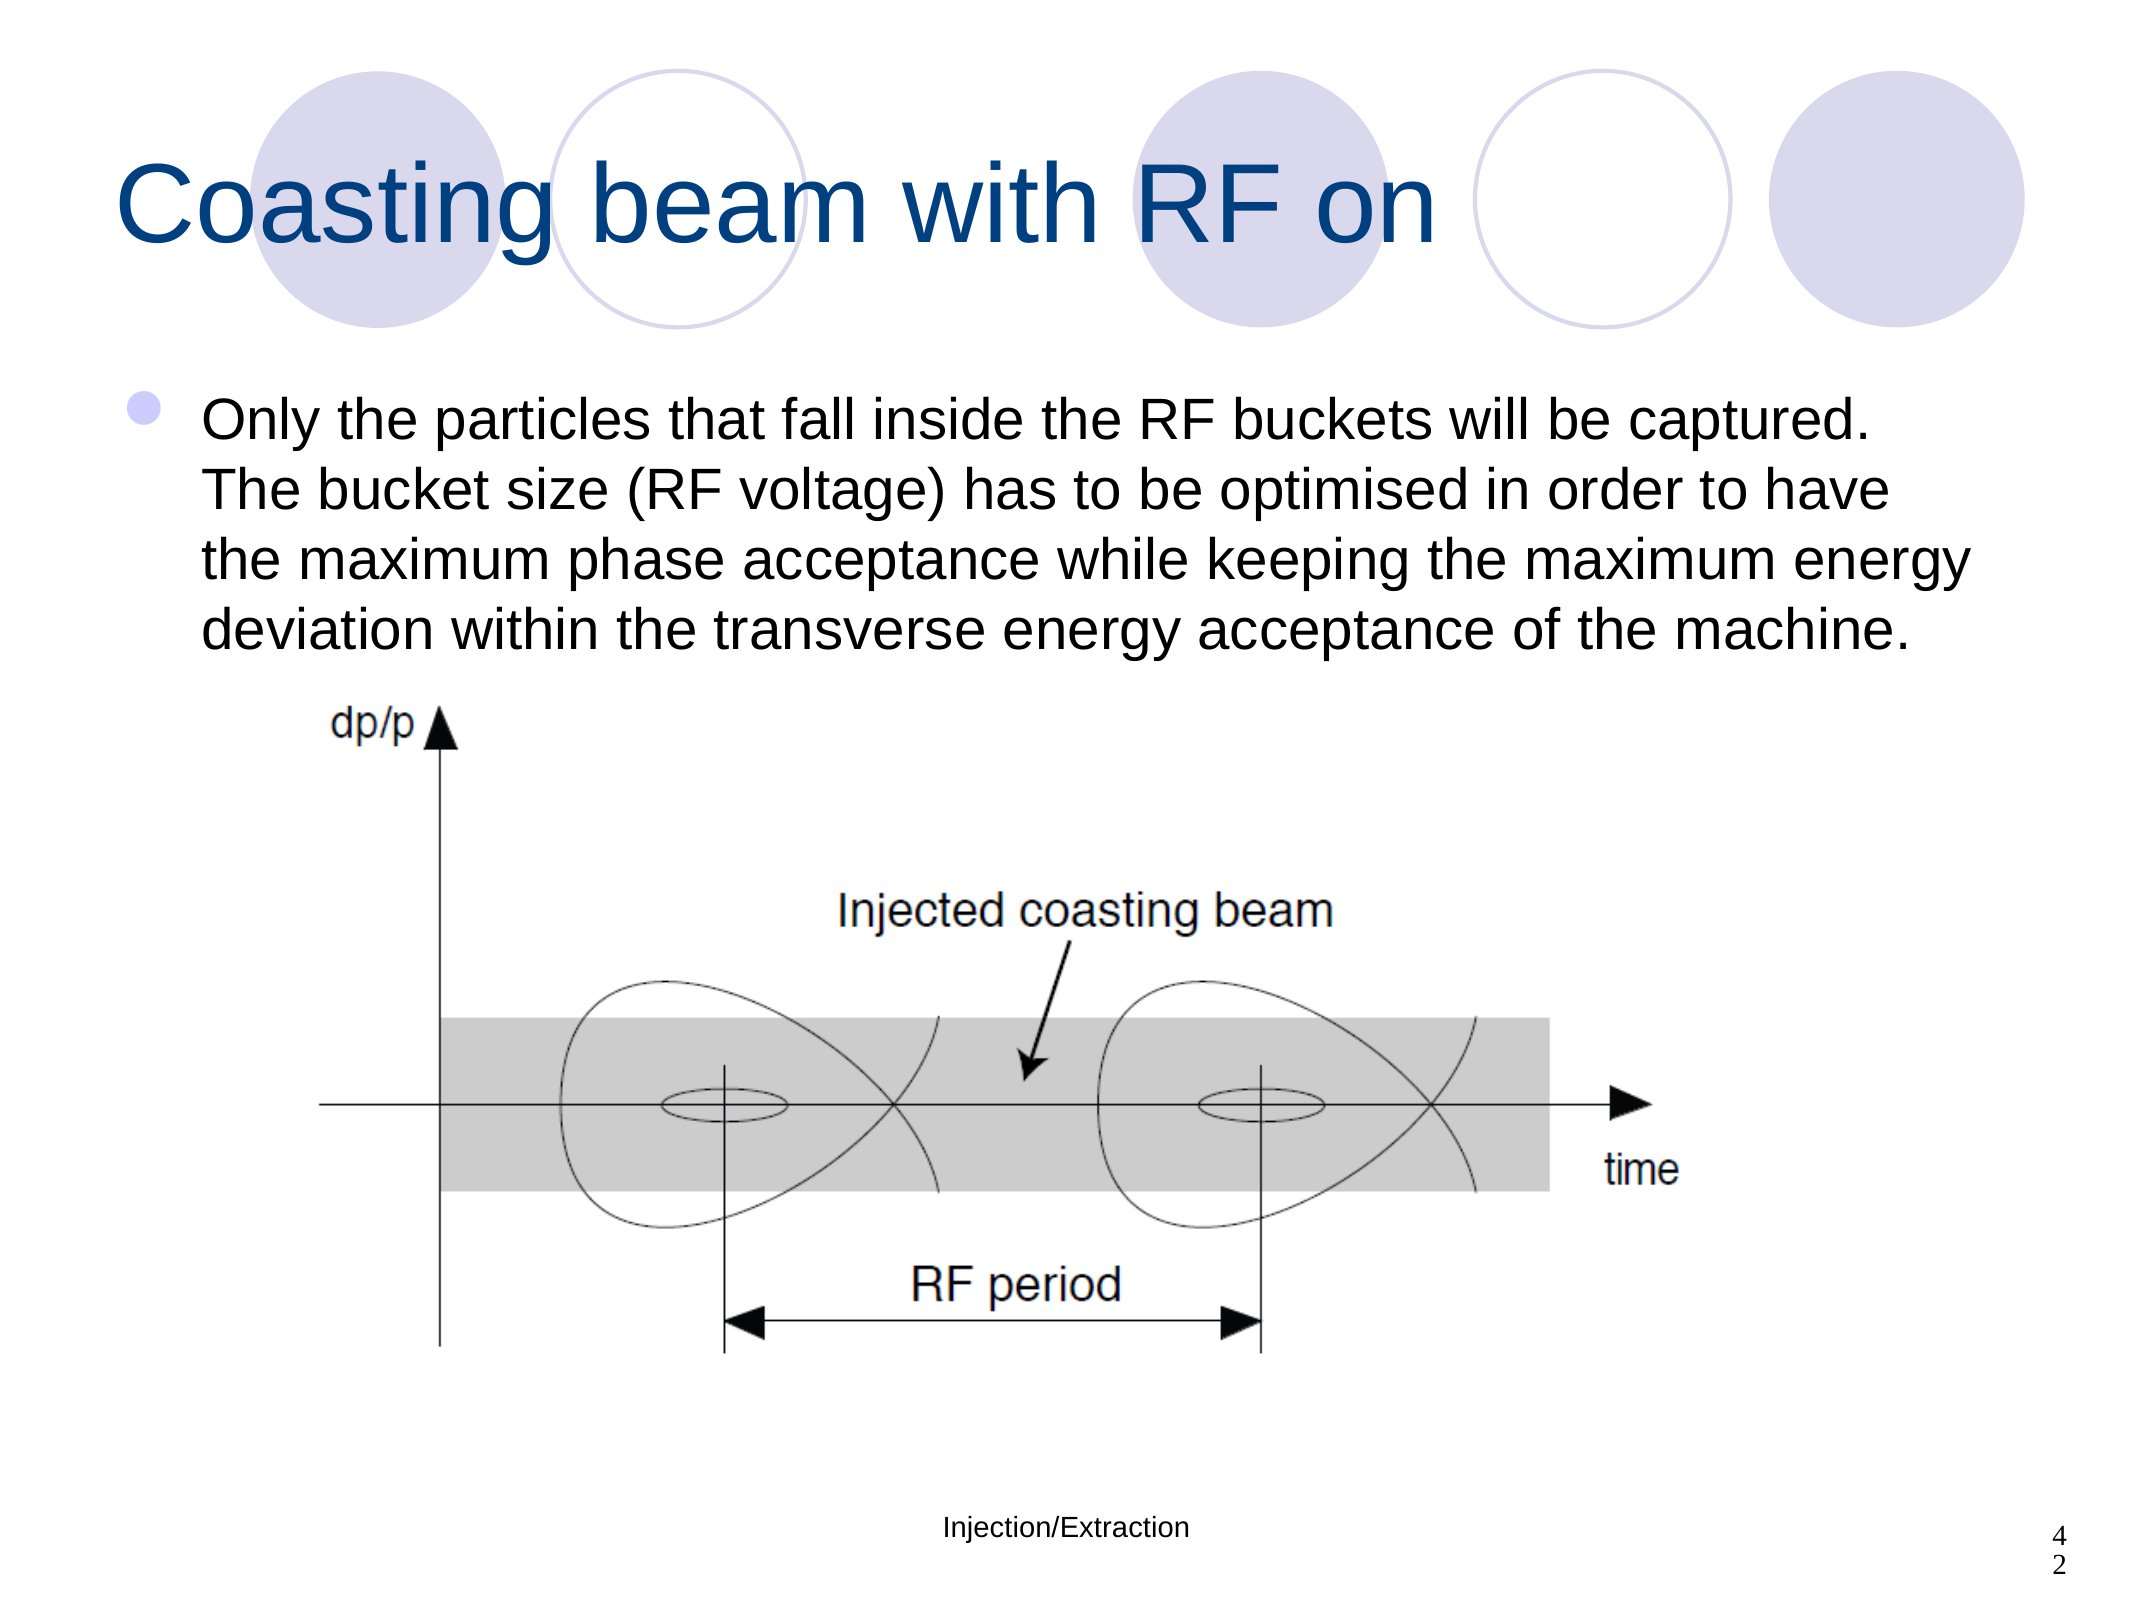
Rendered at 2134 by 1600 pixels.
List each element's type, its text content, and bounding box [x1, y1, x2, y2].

title Coasting beam with RF on [106, 21, 2028, 372]
picture [292, 696, 1725, 1406]
list Only the particles that fall inside the RF buckets will be captured. The bucket size (RF voltage) has to be optimised in order to have the maximum phase acceptance while keeping the maximum energy deviation within the transverse energy acceptance of the machine. [106, 372, 2028, 1600]
